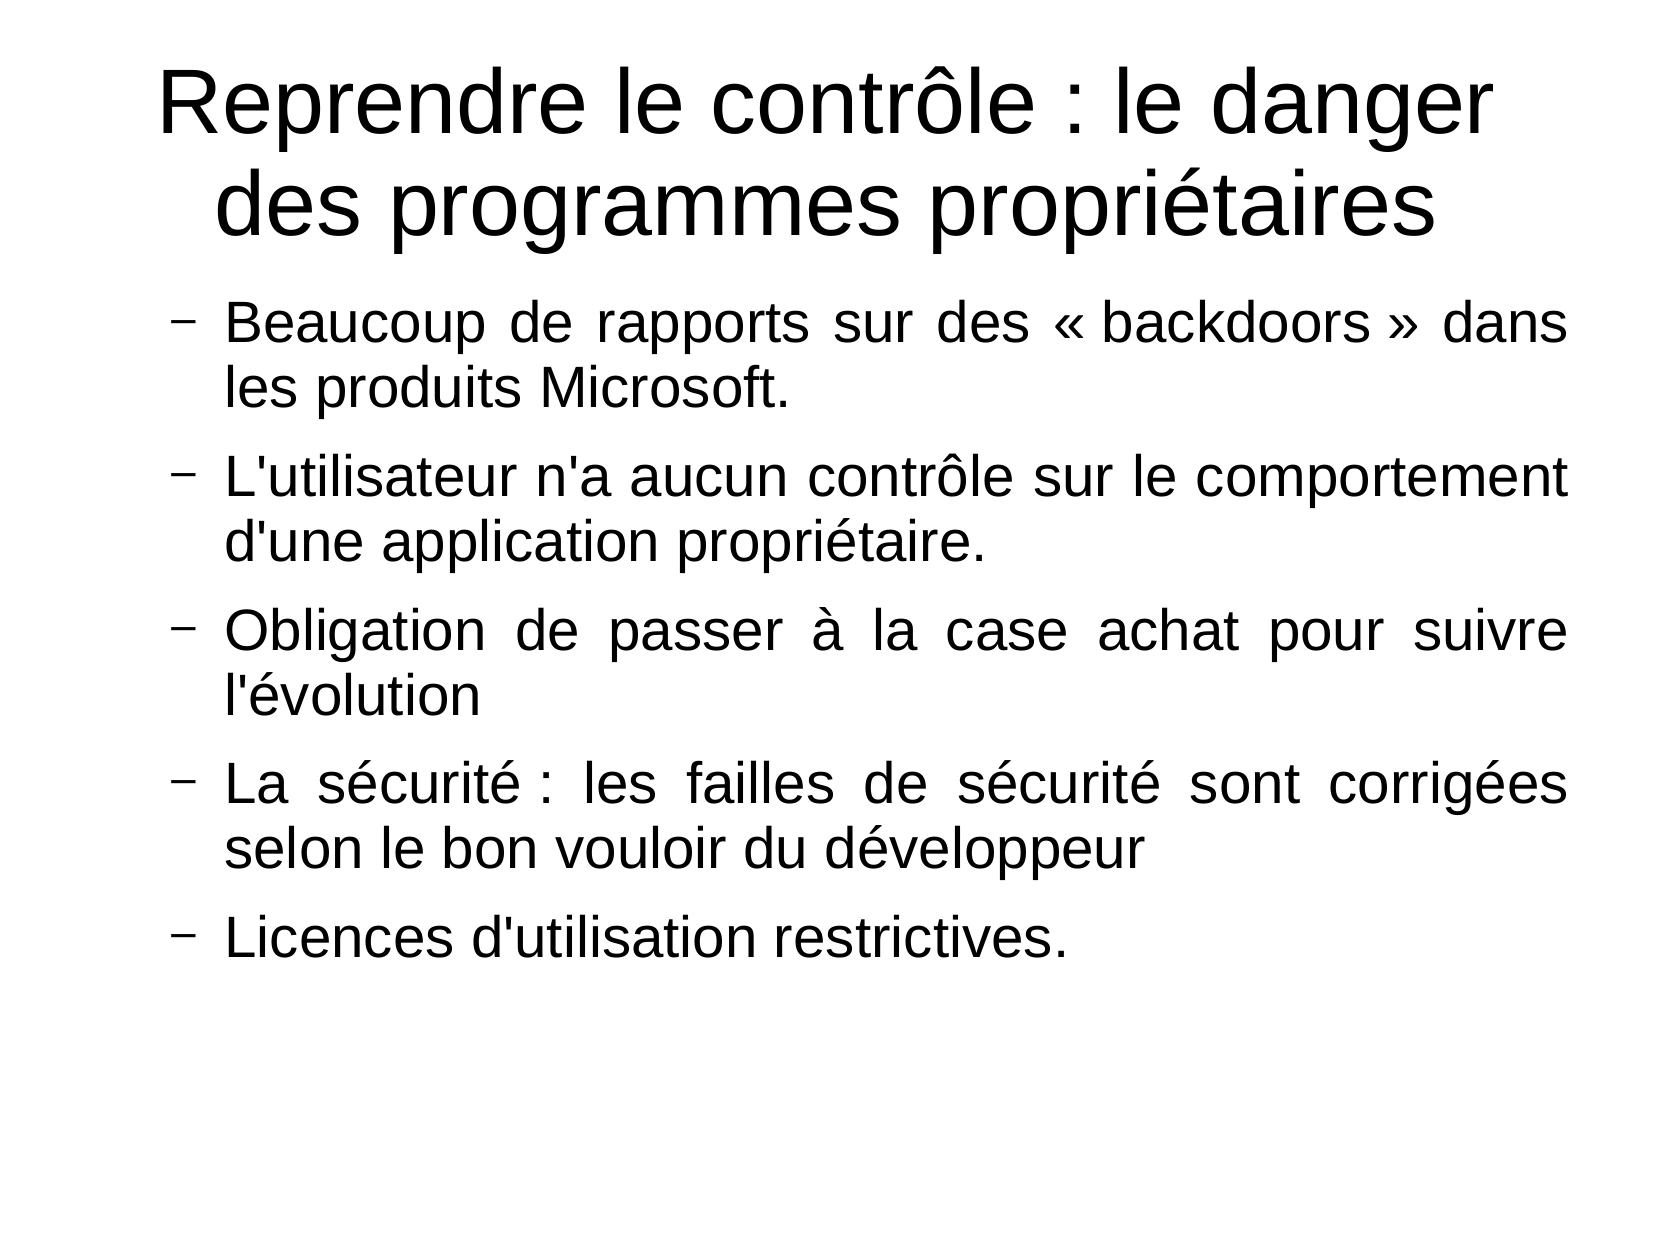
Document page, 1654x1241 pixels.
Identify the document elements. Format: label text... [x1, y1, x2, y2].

list Beaucoup de rapports sur des « backdoors » dans les produits Microsoft. L'utilisateur n'a aucun contrôle sur le comportement d'une application propriétaire. Obligation de passer à la case achat pour suivre l'évolution La sécurité : les failles de sécurité sont corrigées selon le bon vouloir du développeur Licences d'utilisation restrictives. [82, 290, 1571, 1010]
title Reprendre le contrôle : le danger des programmes propriétaires [82, 49, 1571, 257]
